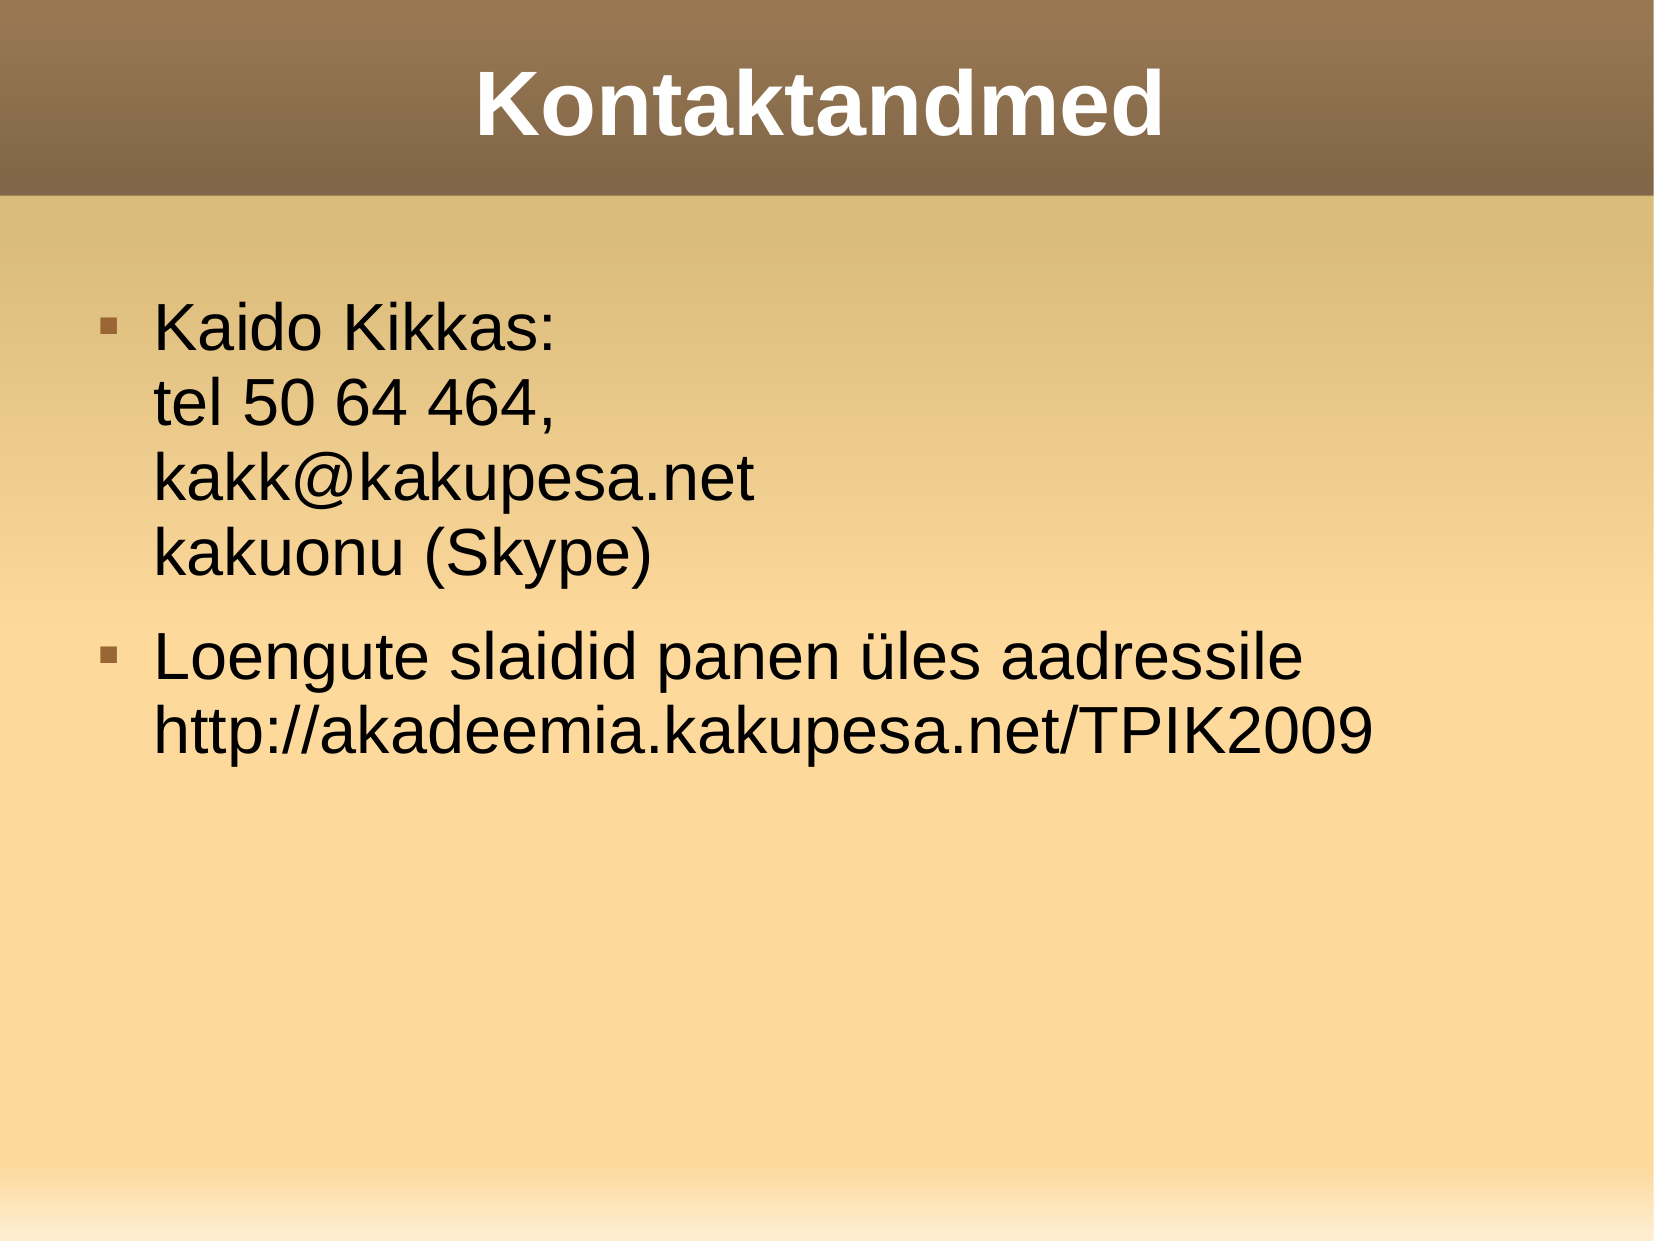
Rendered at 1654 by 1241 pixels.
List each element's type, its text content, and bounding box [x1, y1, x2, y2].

list Kaido Kikkas: tel 50 64 464, kakk@kakupesa.net kakuonu (Skype) Loengute slaidid panen üles aadressile http://akadeemia.kakupesa.net/TPIK2009 [82, 290, 1571, 1094]
picture [0, 0, 1654, 1241]
title Kontaktandmed [76, 7, 1565, 200]
